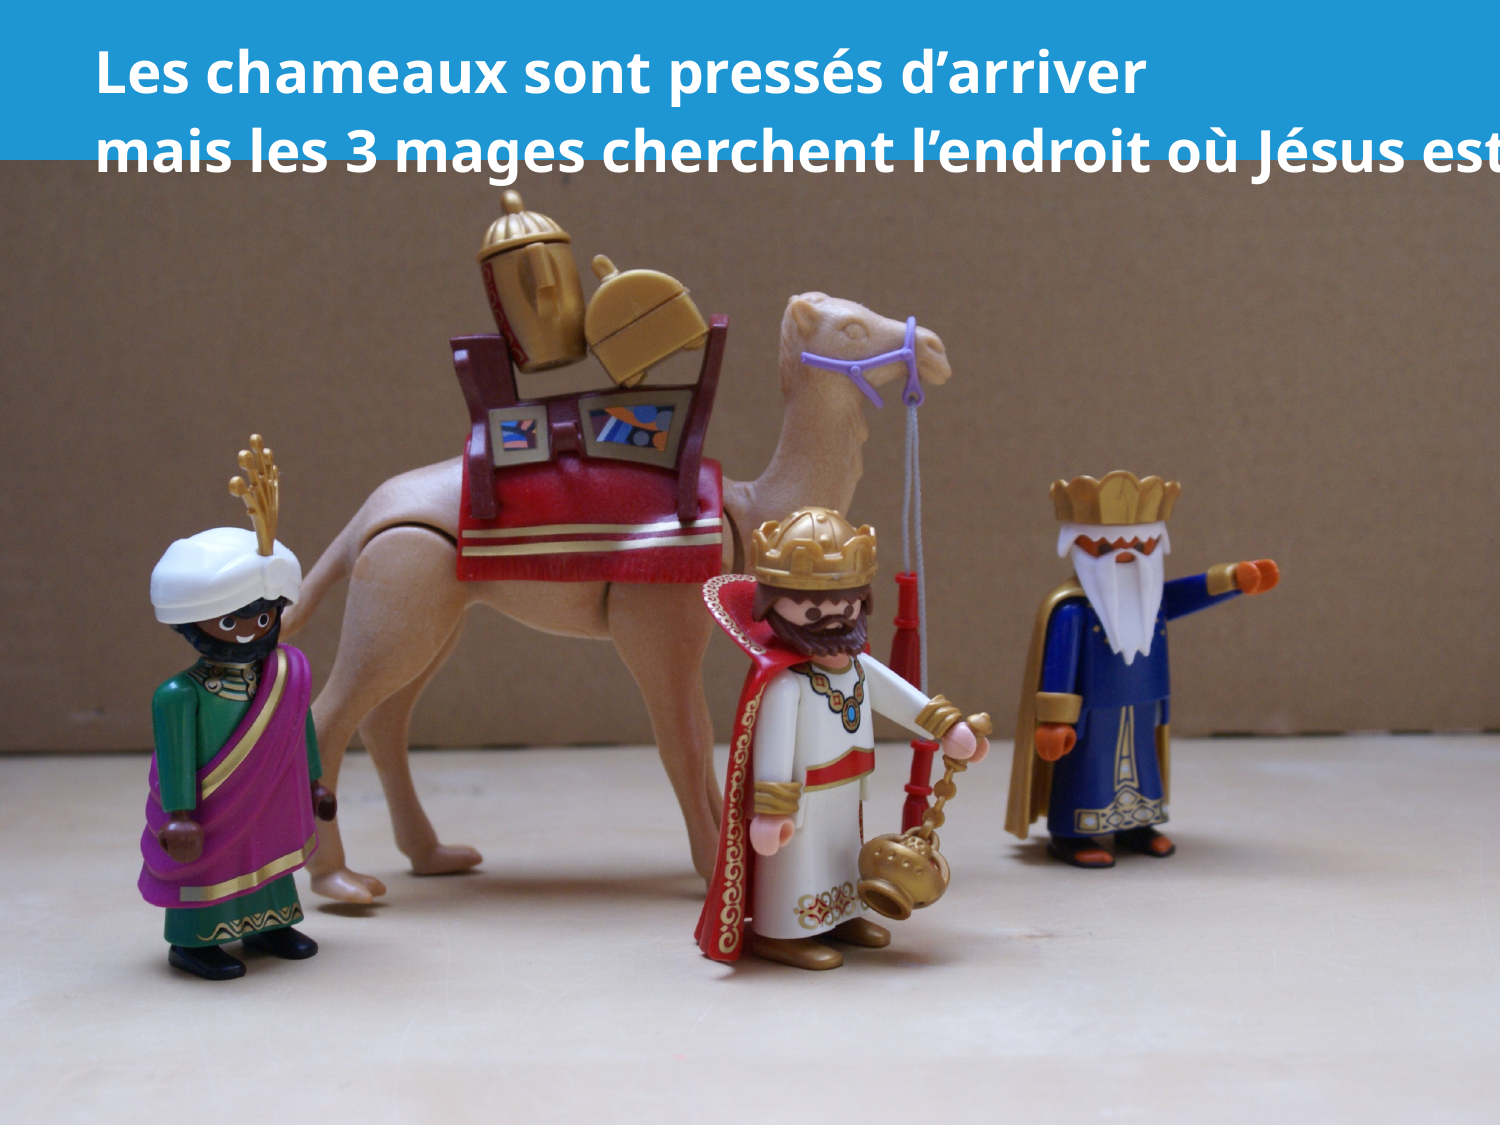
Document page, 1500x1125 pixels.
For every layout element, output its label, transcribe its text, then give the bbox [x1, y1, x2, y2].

picture [0, 160, 1500, 1125]
text_box Les chameaux sont pressés d’arriver mais les 3 mages cherchent l’endroit où Jésus est né. [79, 16, 1500, 198]
